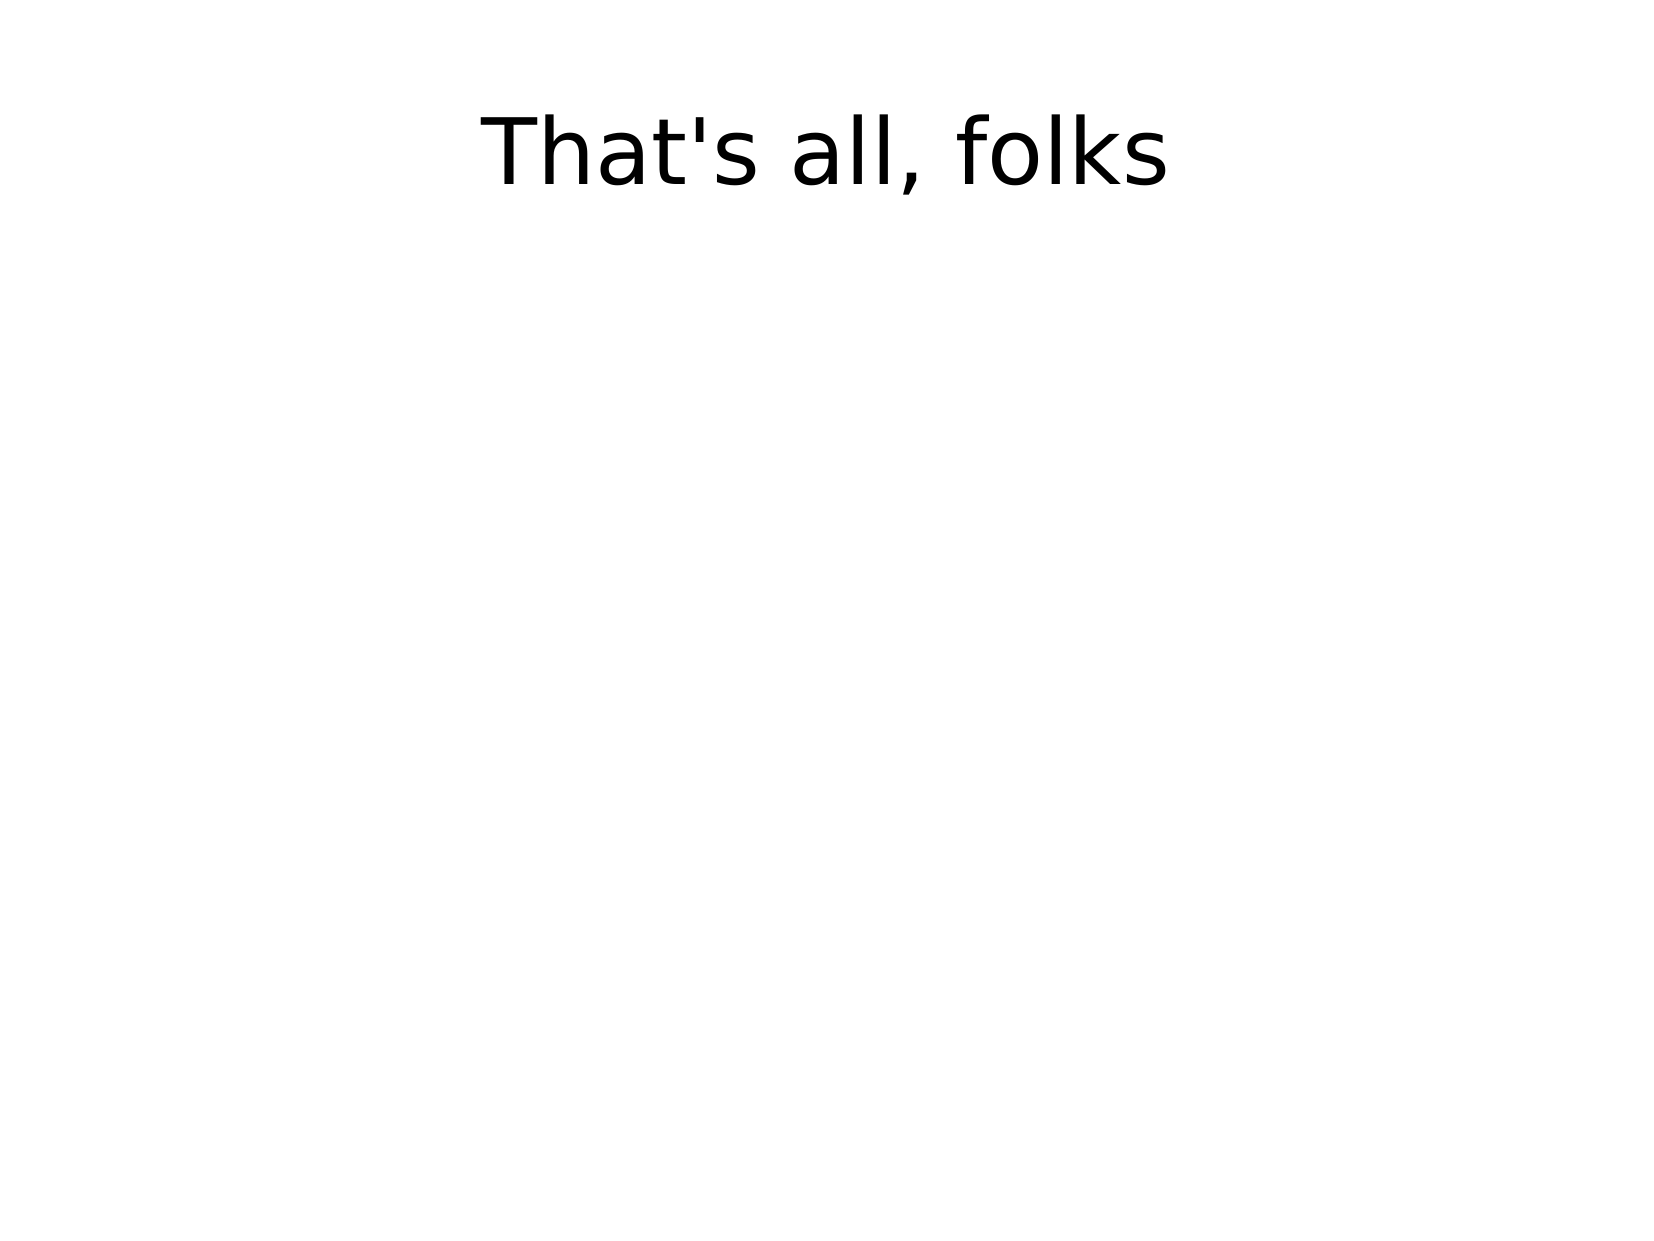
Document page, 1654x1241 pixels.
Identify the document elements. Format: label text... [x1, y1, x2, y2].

title That's all, folks [82, 49, 1571, 257]
